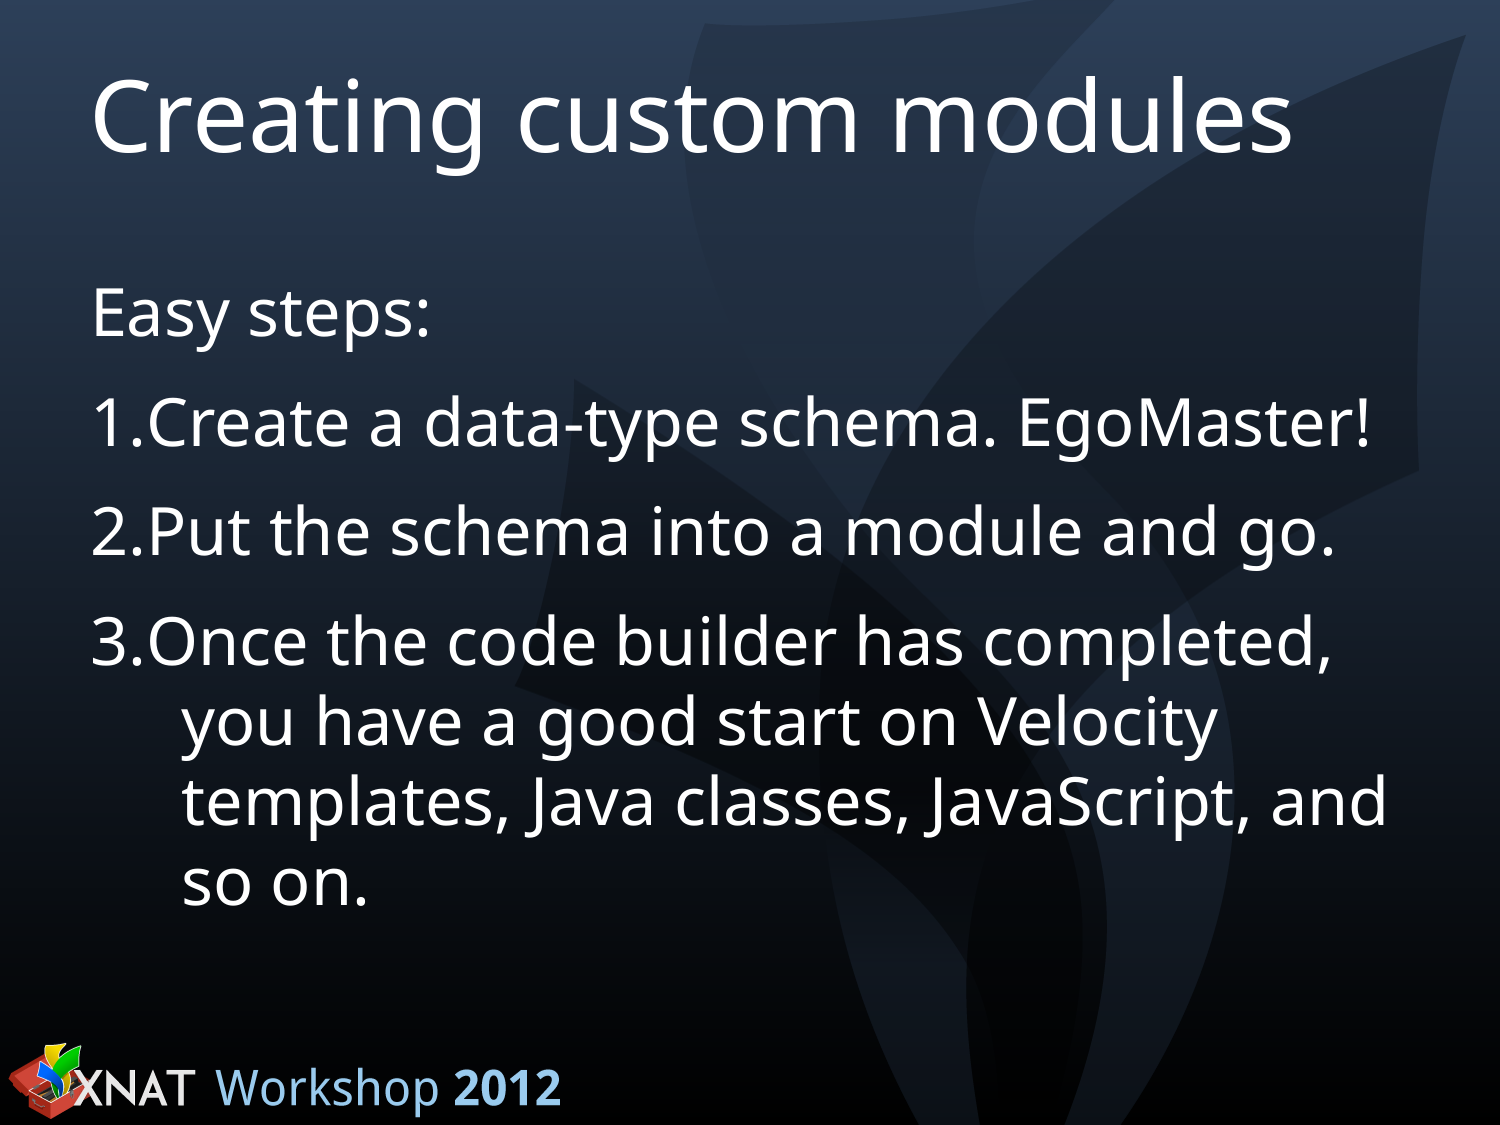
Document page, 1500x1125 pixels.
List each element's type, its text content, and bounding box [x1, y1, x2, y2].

text_box Easy steps: Create a data-type schema. EgoMaster! Put the schema into a module and go. Once the code builder has completed, you have a good start on Velocity templates, Java classes, JavaScript, and so on. [74, 262, 1425, 1005]
title Creating custom modules [75, 45, 1425, 188]
picture [0, 0, 1500, 1125]
